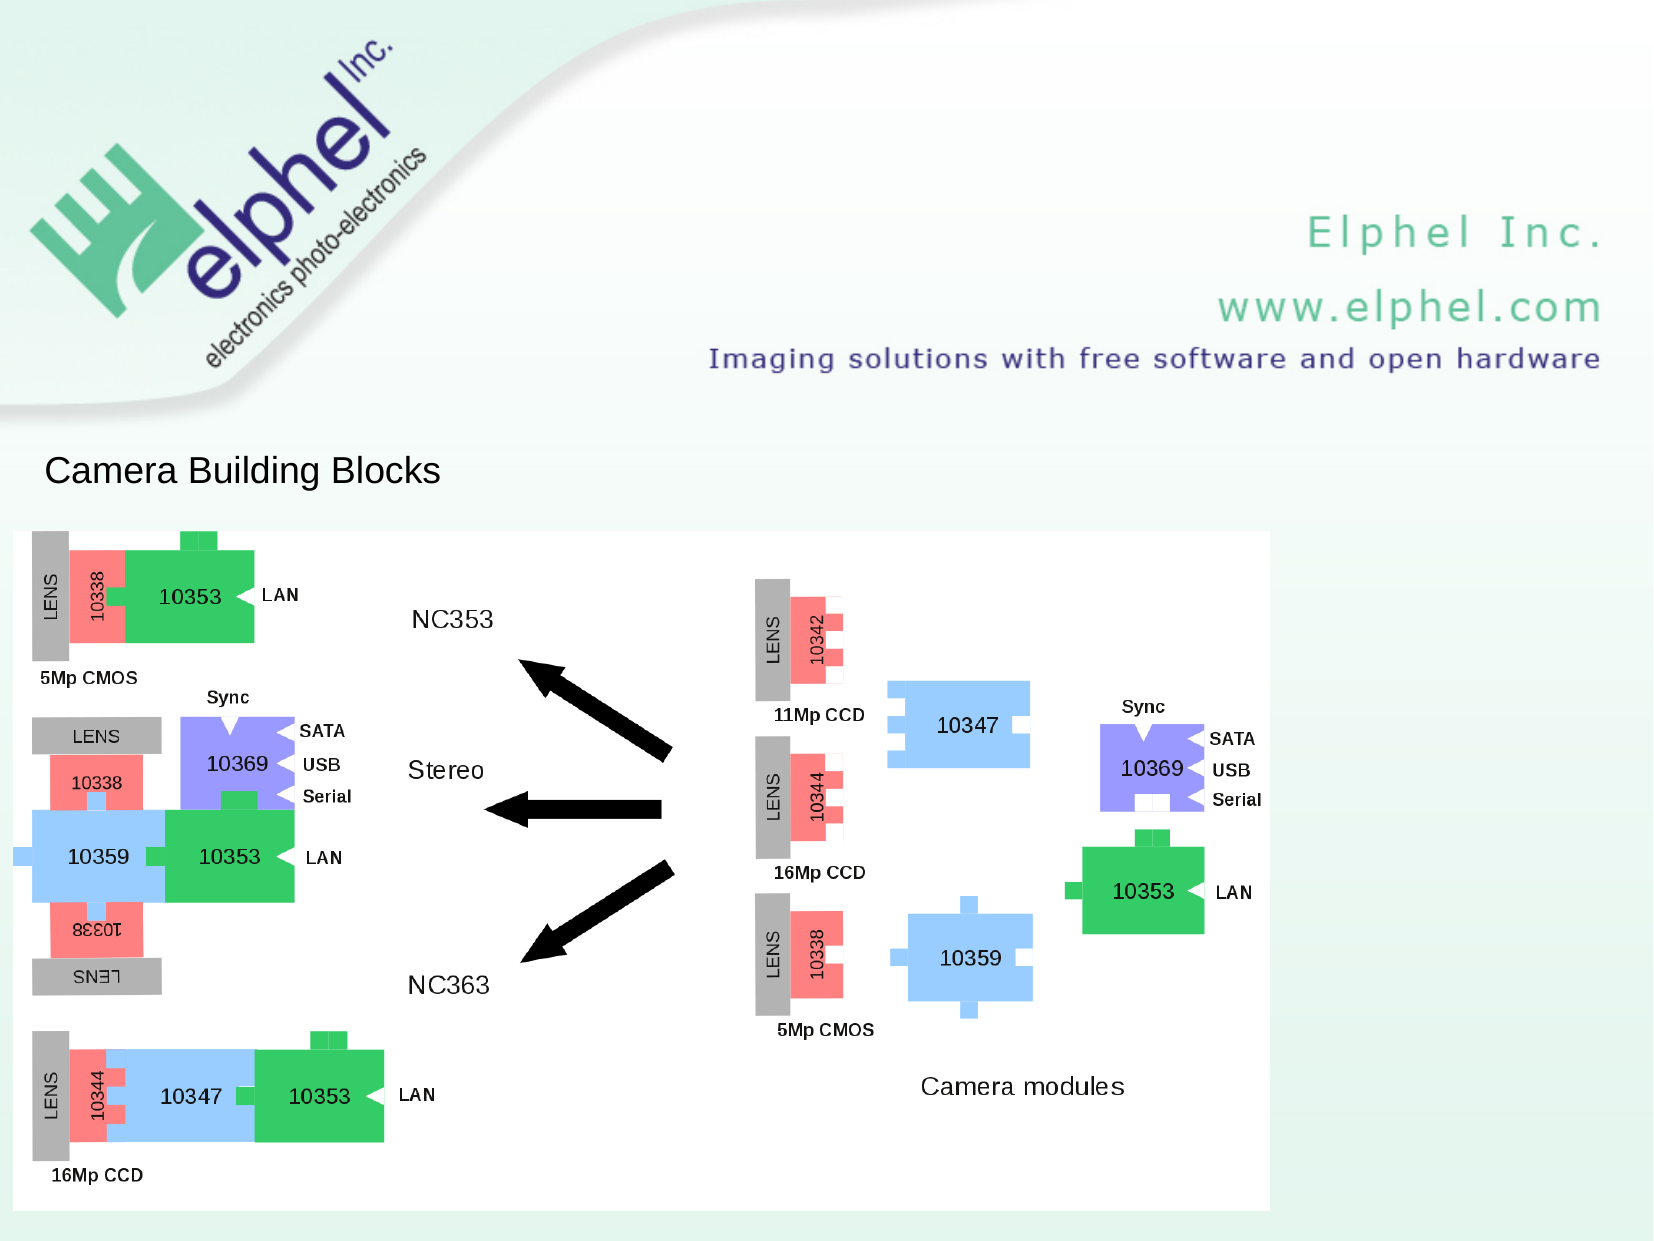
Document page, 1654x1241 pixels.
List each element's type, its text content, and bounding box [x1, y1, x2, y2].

picture [0, 0, 1654, 1241]
text_box Camera Building Blocks [29, 445, 457, 503]
list [82, 290, 1571, 1109]
